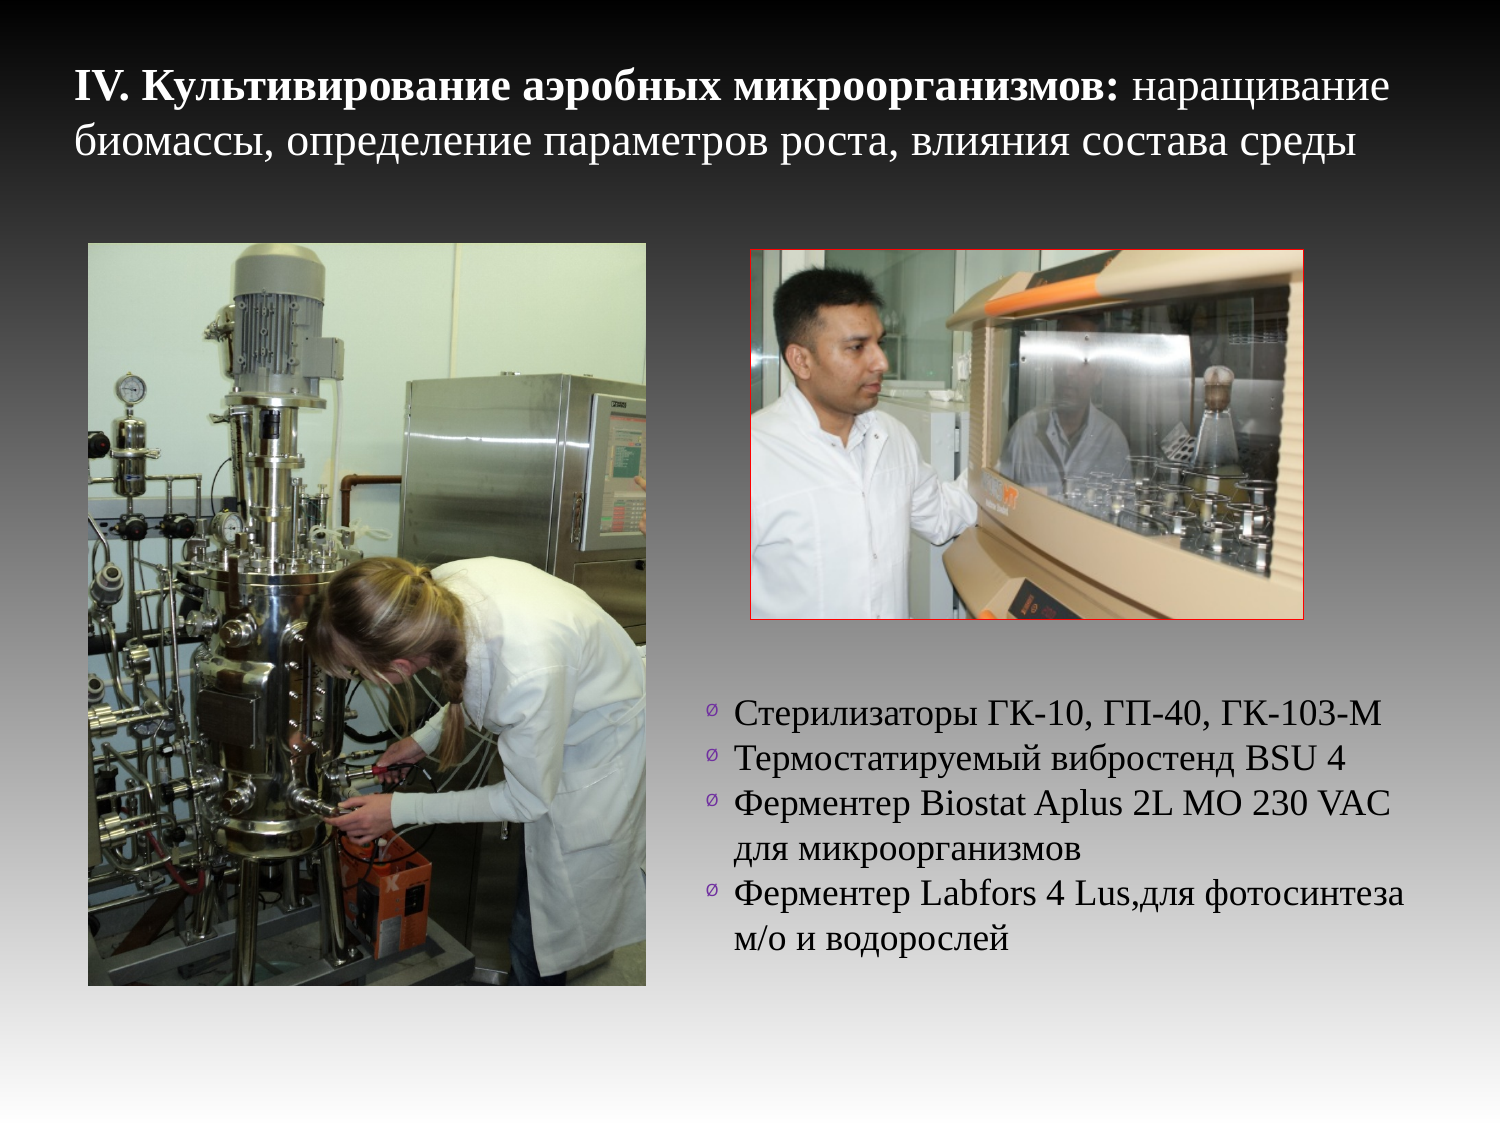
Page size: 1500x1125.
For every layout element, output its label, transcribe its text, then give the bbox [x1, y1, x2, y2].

title IV. Культивирование аэробных микроорганизмов: наращивание биомассы, определение параметров роста, влияния состава среды [59, 47, 1465, 152]
picture [88, 243, 646, 986]
text_box Стерилизаторы ГК-10, ГП-40, ГК-103-М Термостатируемый вибростенд BSU 4 Ферментер Biostat Aplus 2L MO 230 VAC для микроорганизмов Ферментер Labfors 4 Lus,для фотосинтеза м/о и водорослей [690, 680, 1441, 966]
picture [750, 249, 1304, 620]
